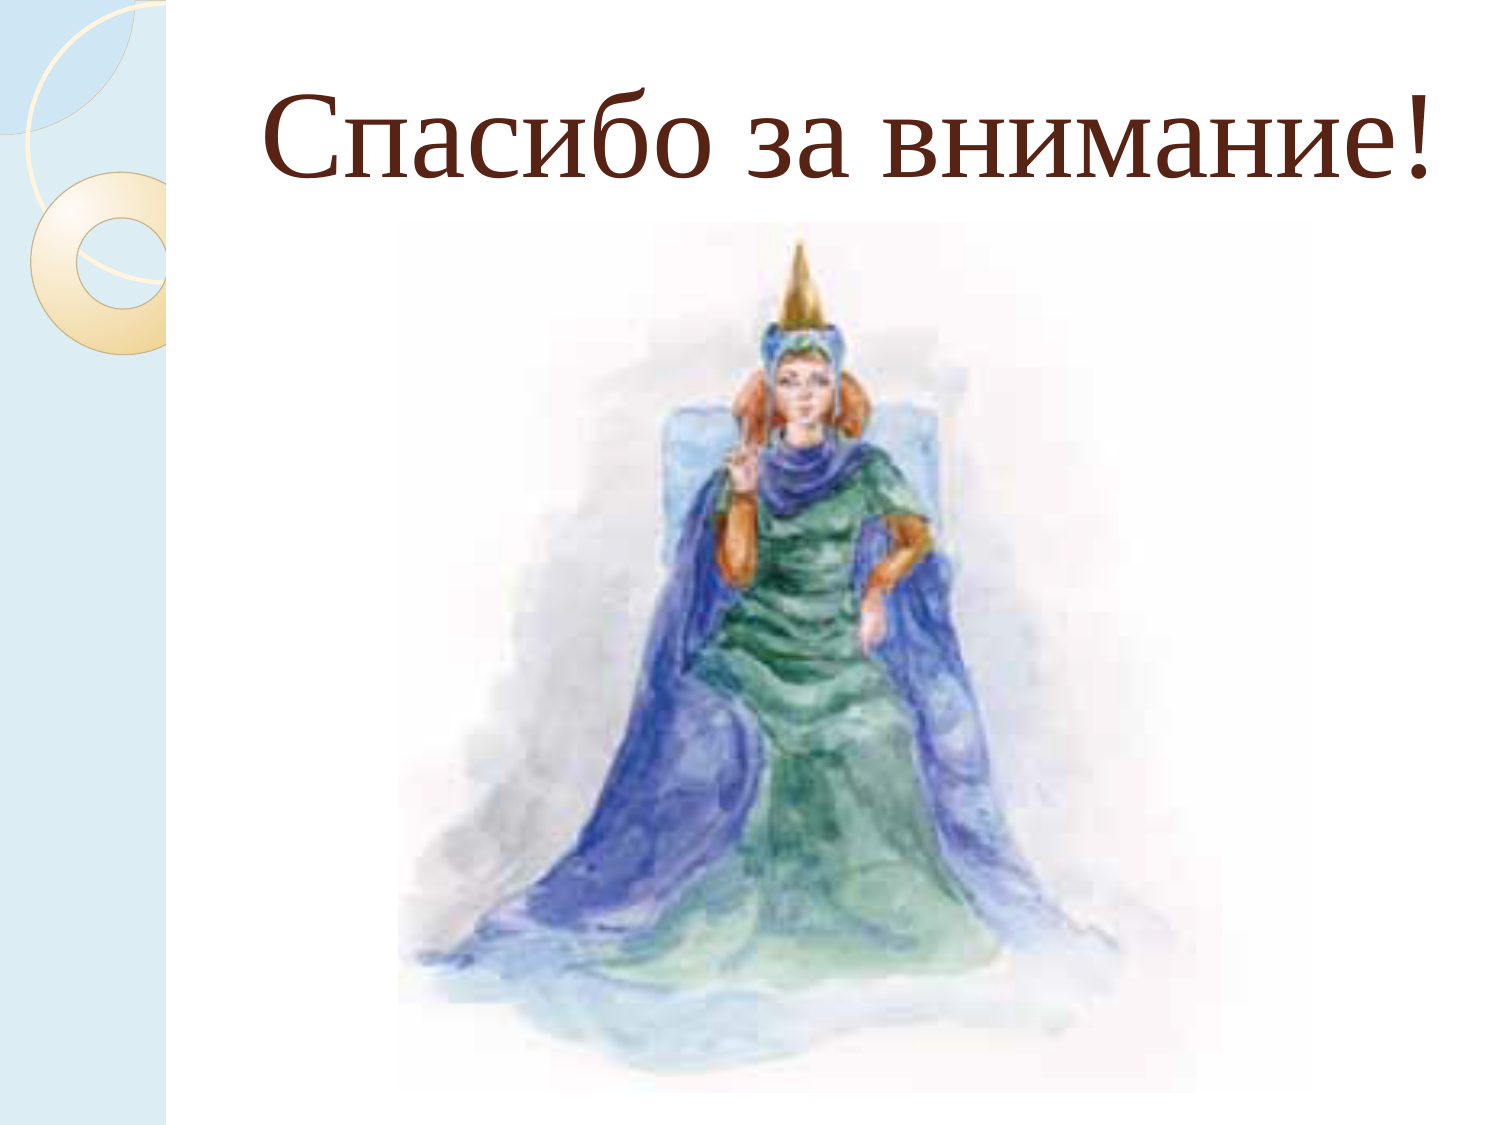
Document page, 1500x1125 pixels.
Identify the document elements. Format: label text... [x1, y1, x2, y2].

picture [398, 222, 1313, 1093]
title Спасибо за внимание! [235, 45, 1466, 233]
